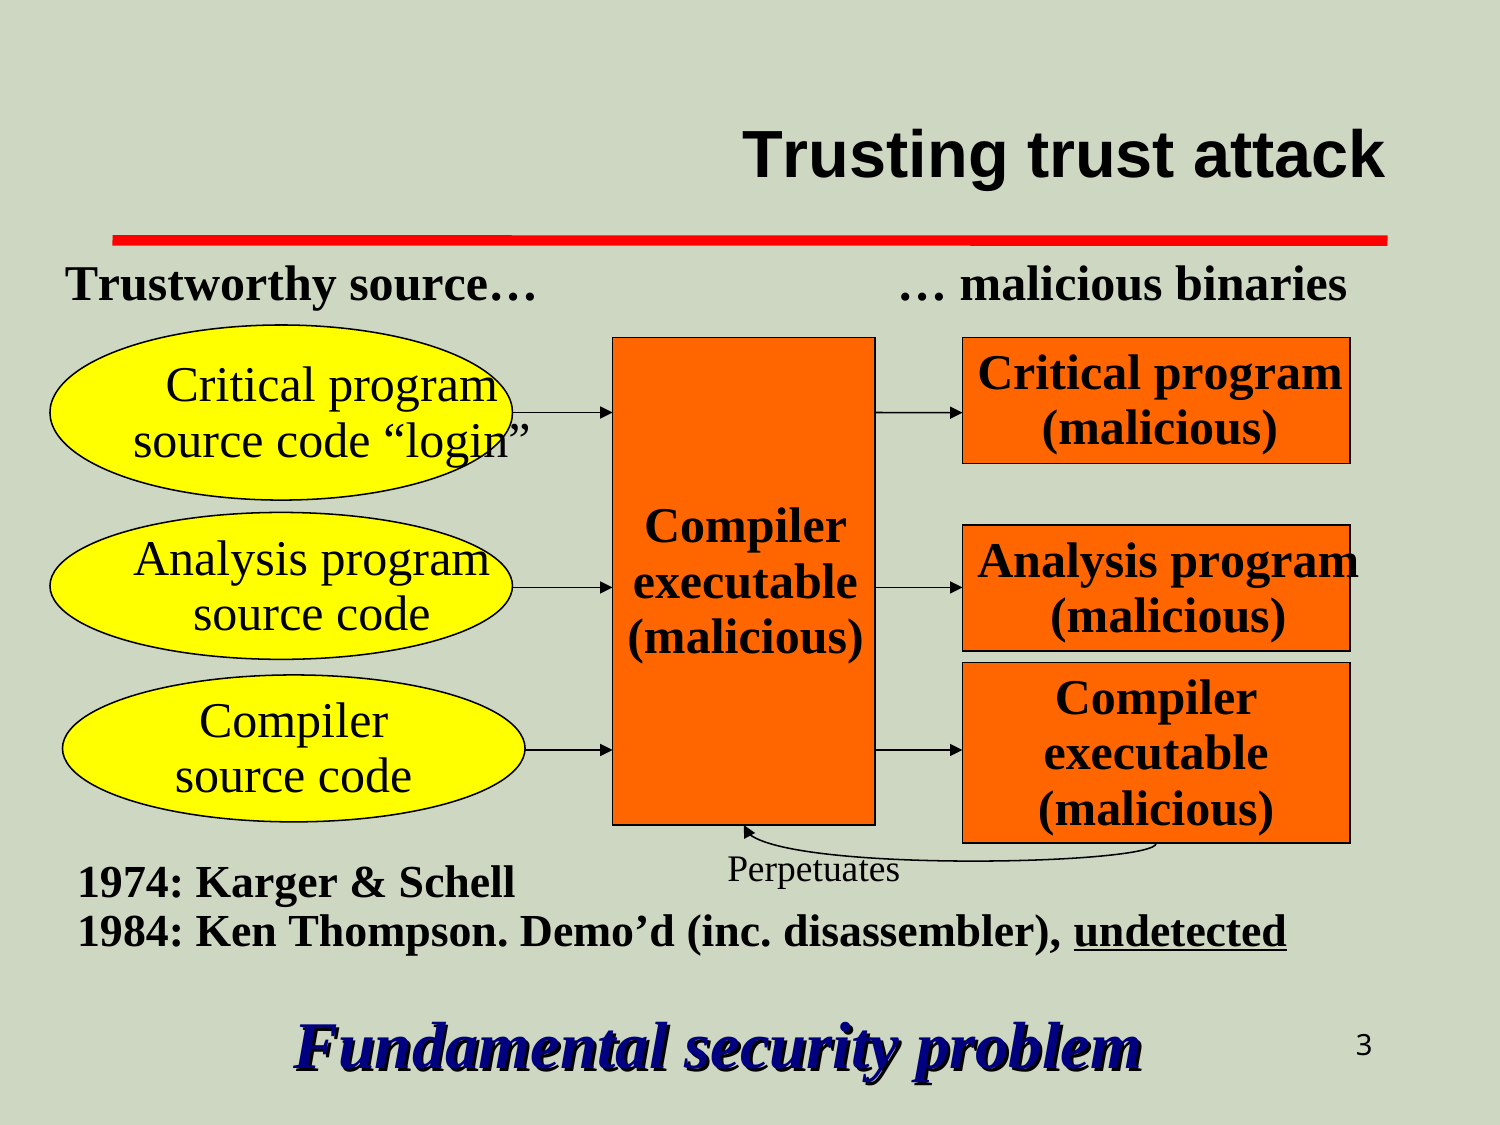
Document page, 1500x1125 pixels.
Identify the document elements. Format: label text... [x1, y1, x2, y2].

text_box … malicious binaries [837, 249, 1363, 320]
text_box Compiler source code [62, 674, 526, 822]
text_box 1974: Karger & Schell 1984: Ken Thompson. Demo’d (inc. disassembler), undetected Fundamental security problem [62, 849, 1375, 1090]
title Trusting trust attack [124, 85, 1387, 223]
text_box Compiler executable (malicious) [612, 337, 875, 825]
text_box Compiler executable (malicious) [962, 662, 1351, 844]
text_box Critical program (malicious) [962, 337, 1351, 464]
text_box Critical program source code “login” [49, 324, 513, 501]
text_box Perpetuates [712, 842, 1013, 898]
text_box Analysis program (malicious) [962, 525, 1351, 652]
text_box Analysis program source code [49, 512, 513, 660]
text_box Trustworthy source… [50, 249, 626, 320]
